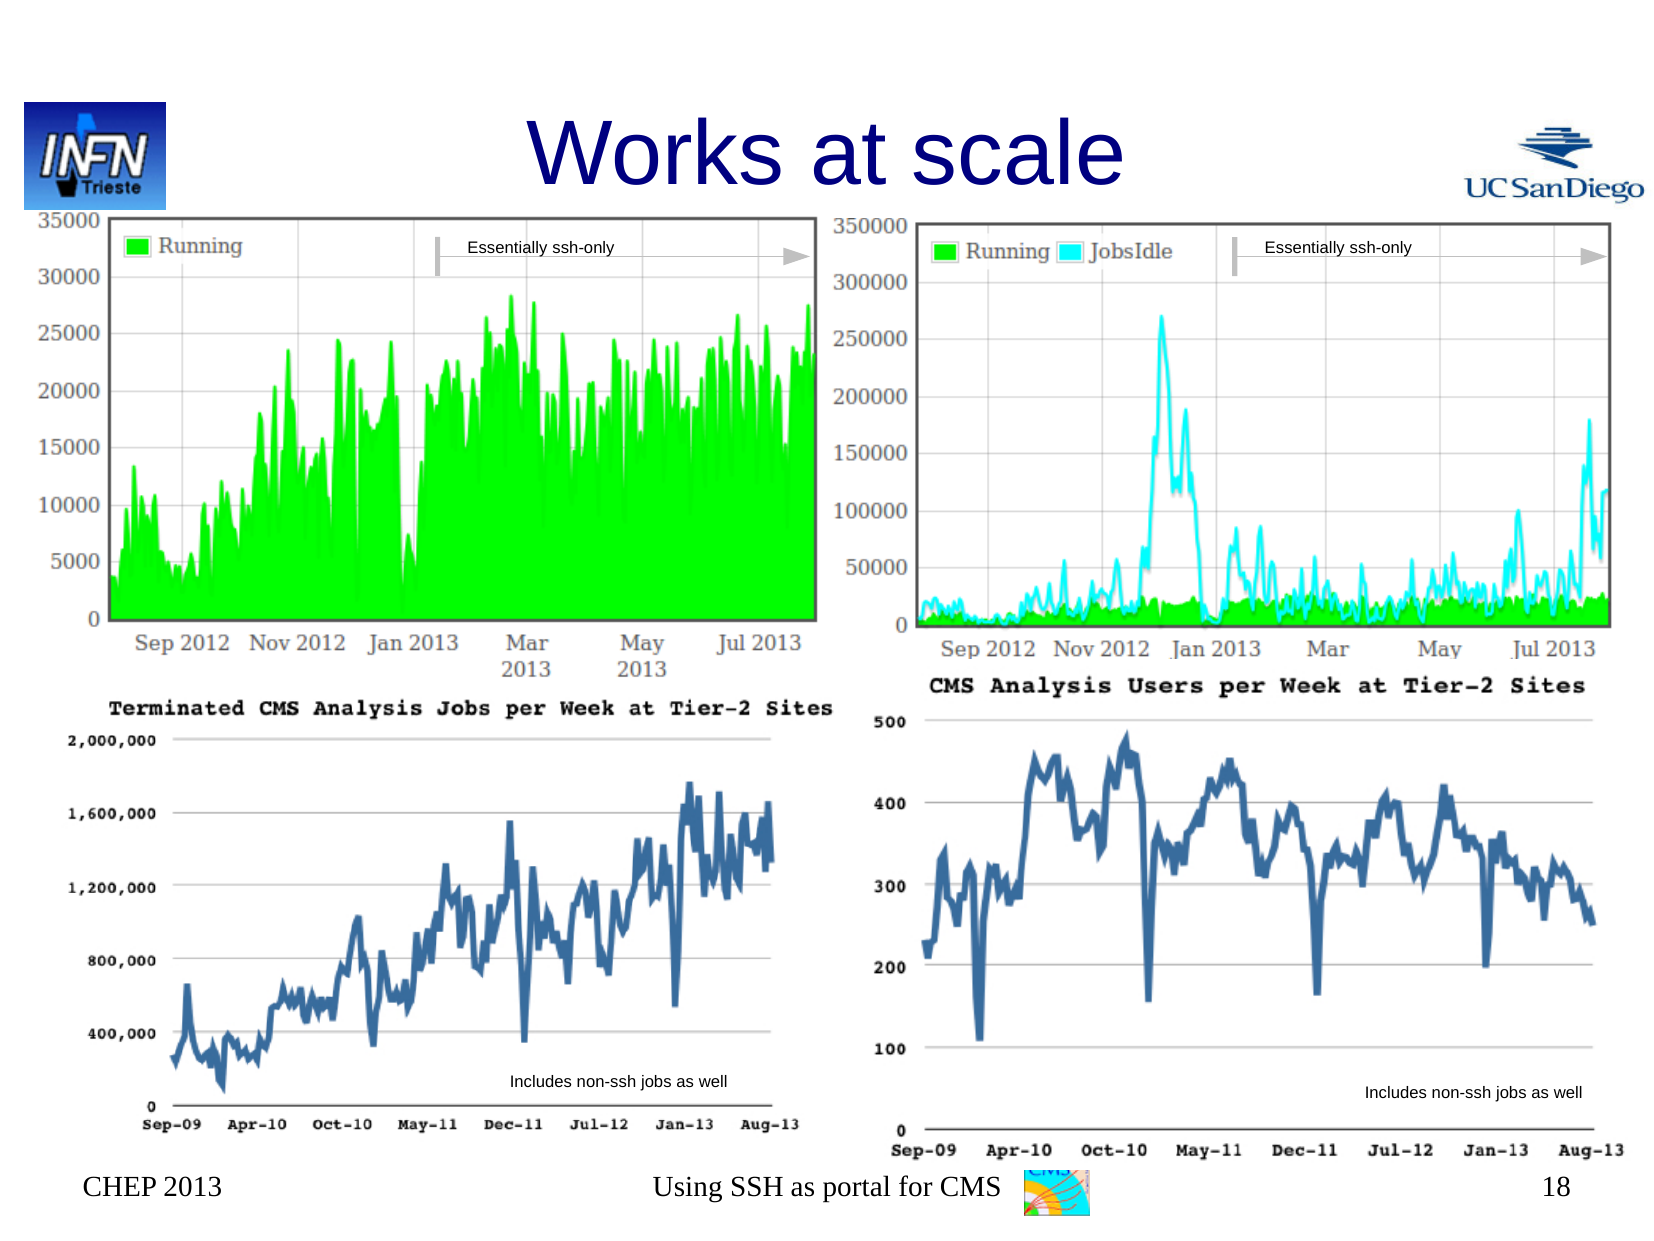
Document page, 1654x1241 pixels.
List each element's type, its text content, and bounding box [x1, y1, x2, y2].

text_box Includes non-ssh jobs as well [495, 1065, 743, 1099]
text_box Essentially ssh-only [452, 230, 631, 265]
title Works at scale [82, 49, 1571, 218]
text_box Includes non-ssh jobs as well [1350, 1076, 1598, 1111]
picture [33, 89, 1654, 1216]
text_box Essentially ssh-only [1249, 230, 1428, 265]
picture [24, 102, 82, 210]
